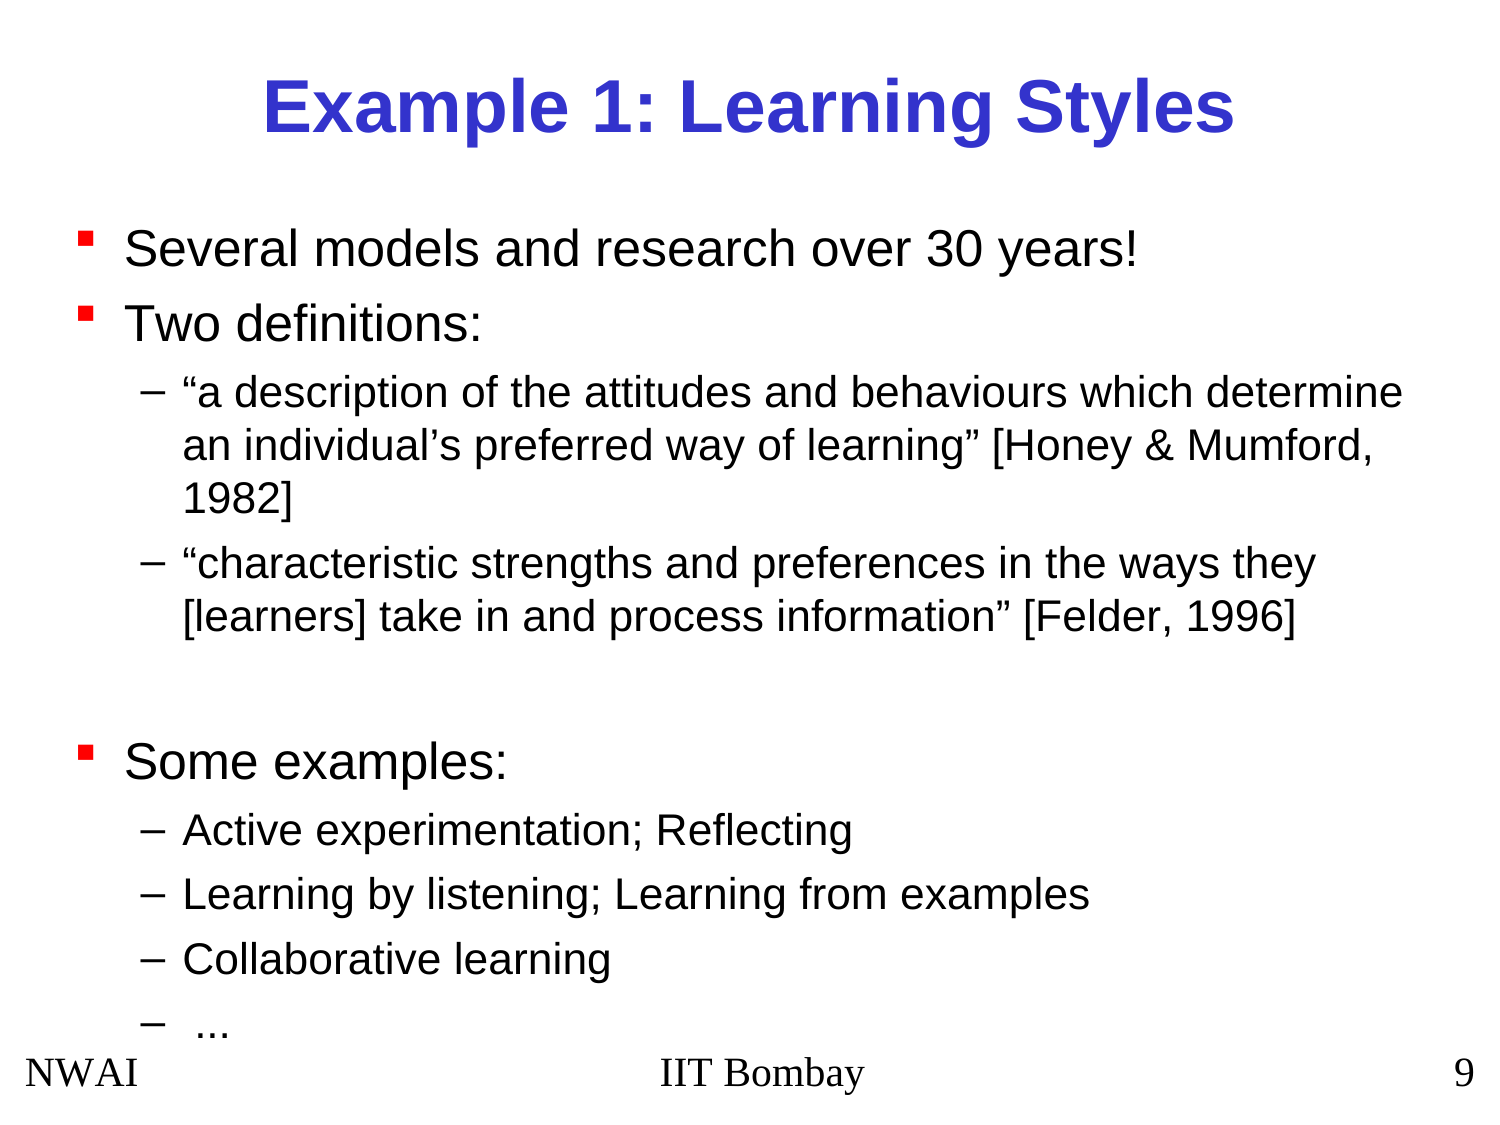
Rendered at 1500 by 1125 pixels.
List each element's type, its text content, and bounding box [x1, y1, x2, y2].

title Example 1: Learning Styles [37, 26, 1463, 178]
list Several models and research over 30 years! Two definitions: “a description of the attitudes and behaviours which determine an individual’s preferred way of learning” [Honey & Mumford, 1982] “characteristic strengths and preferences in the ways they [learners] take in and process information” [Felder, 1996] Some examples: Active experimentation; Reflecting Learning by listening; Learning from examples Collaborative learning ... [59, 206, 1463, 1063]
